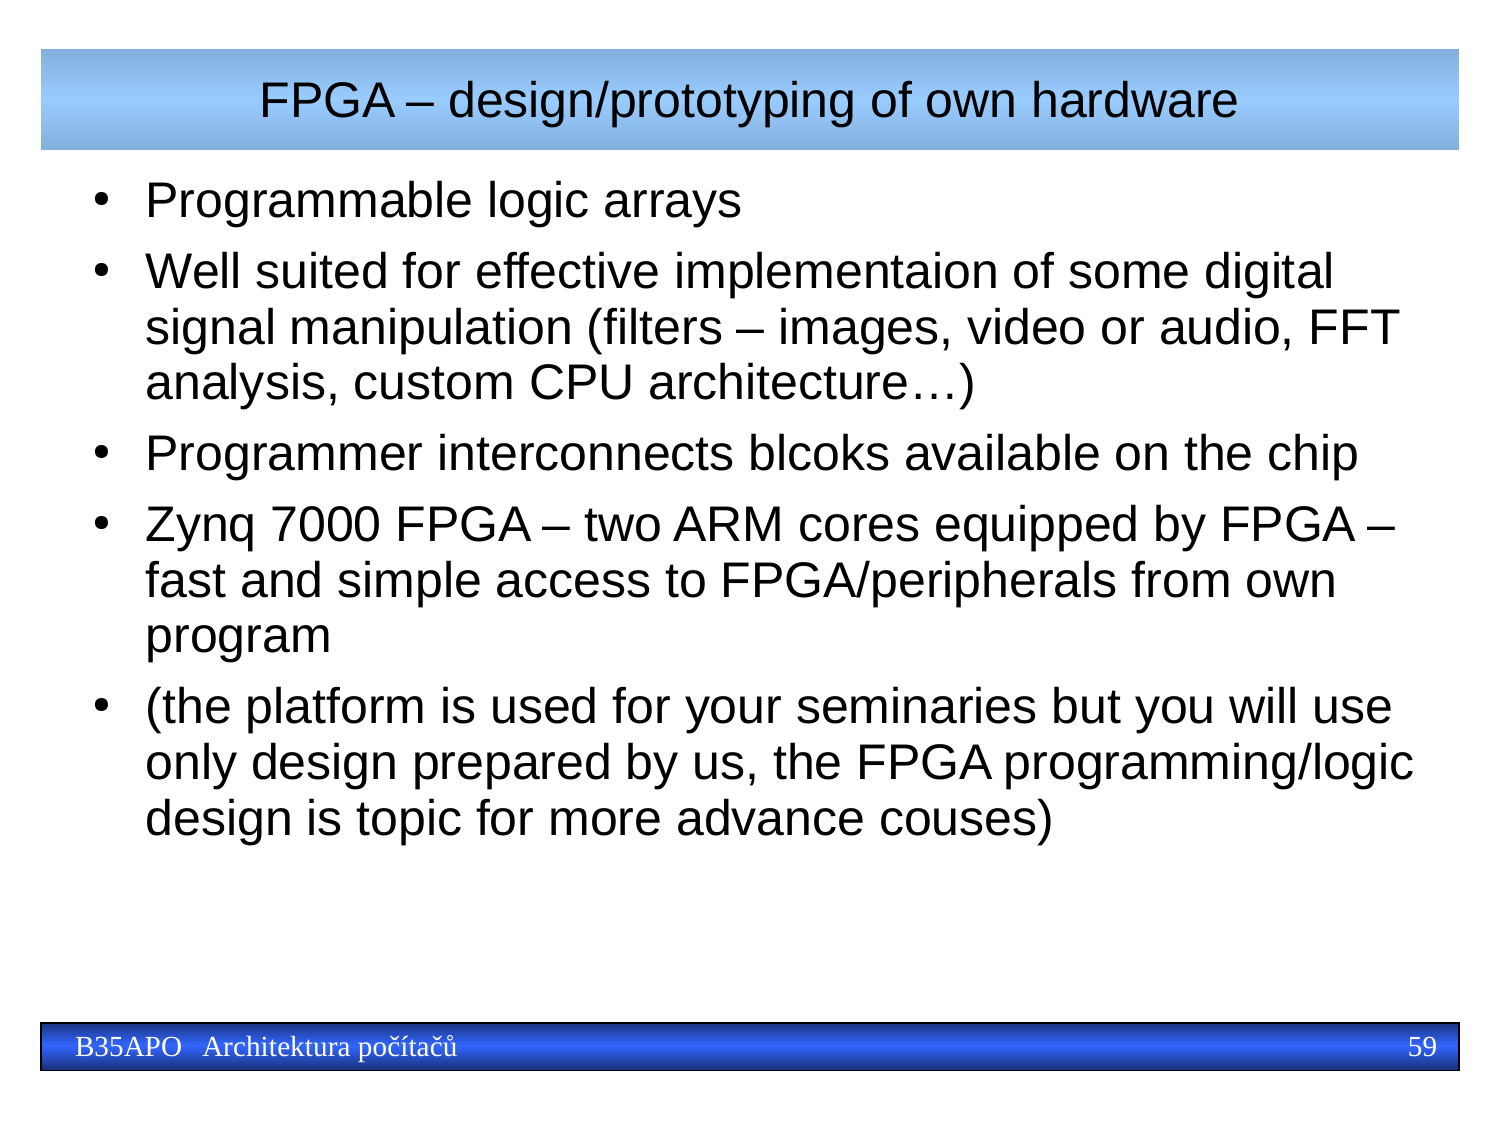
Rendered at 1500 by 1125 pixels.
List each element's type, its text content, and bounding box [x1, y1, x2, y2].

list Programmable logic arrays Well suited for effective implementaion of some digital signal manipulation (filters – images, video or audio, FFT analysis, custom CPU architecture…) Programmer interconnects blcoks available on the chip Zynq 7000 FPGA – two ARM cores equipped by FPGA – fast and simple access to FPGA/peripherals from own program (the platform is used for your seminaries but you will use only design prepared by us, the FPGA programming/logic design is topic for more advance couses) [75, 172, 1426, 916]
title FPGA – design/prototyping of own hardware [41, 49, 1459, 150]
